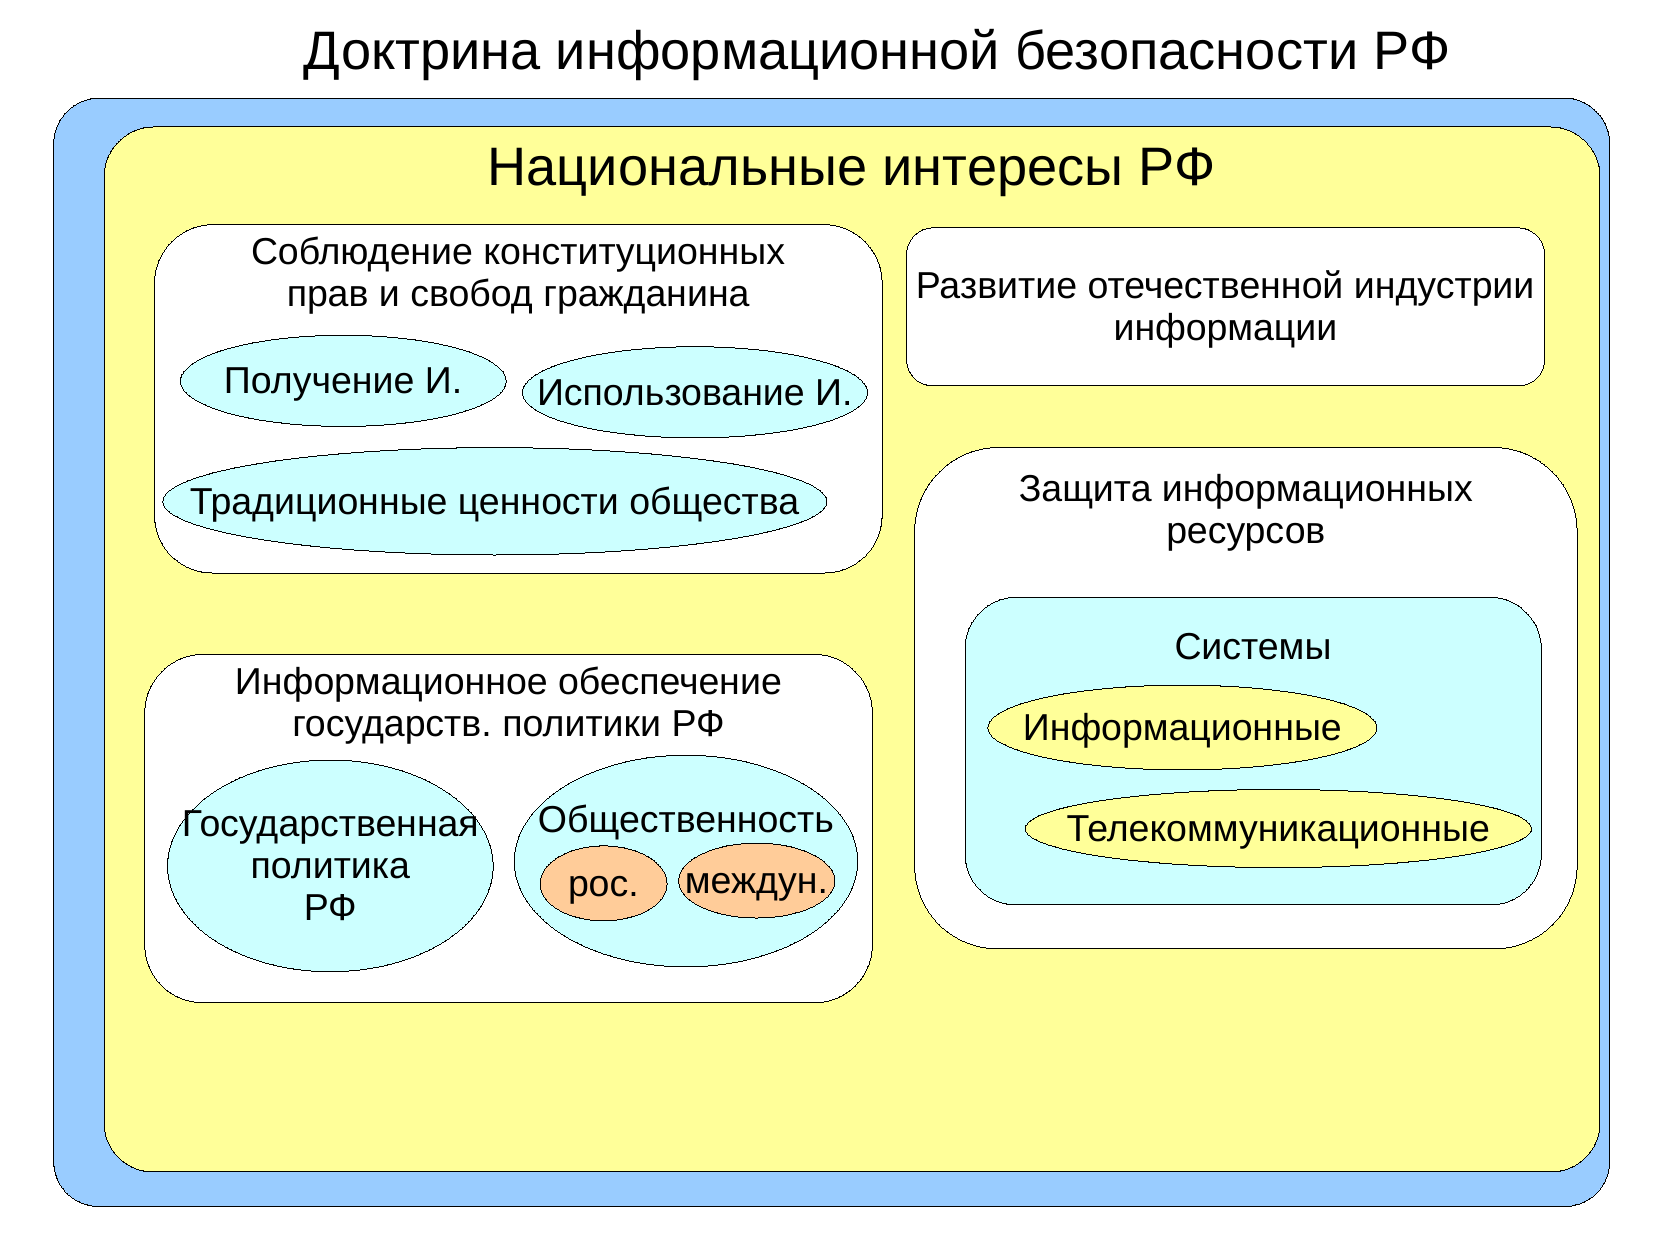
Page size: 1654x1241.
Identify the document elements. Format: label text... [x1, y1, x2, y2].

text_box междун. [678, 843, 835, 919]
text_box Общественность [514, 755, 858, 967]
text_box Национальные интересы РФ [104, 126, 1600, 1172]
text_box Информационное обеспечение государств. политики РФ [144, 654, 873, 1003]
text_box Соблюдение конституционных прав и свобод гражданина [154, 224, 883, 574]
text_box Традиционные ценности общества [162, 447, 827, 556]
text_box Развитие отечественной индустрии информации [906, 227, 1545, 386]
text_box Доктрина информационной безопасности РФ [43, 13, 1607, 89]
text_box Защита информационных ресурсов [914, 447, 1578, 949]
text_box Информационные [987, 685, 1377, 770]
text_box Системы [965, 597, 1542, 905]
text_box рос. [540, 845, 668, 921]
text_box Государственная политика РФ [167, 760, 494, 972]
text_box Использование И. [522, 346, 868, 438]
text_box Получение И. [180, 335, 507, 427]
text_box [53, 98, 1610, 1207]
text_box Телекоммуникационные [1025, 789, 1532, 868]
